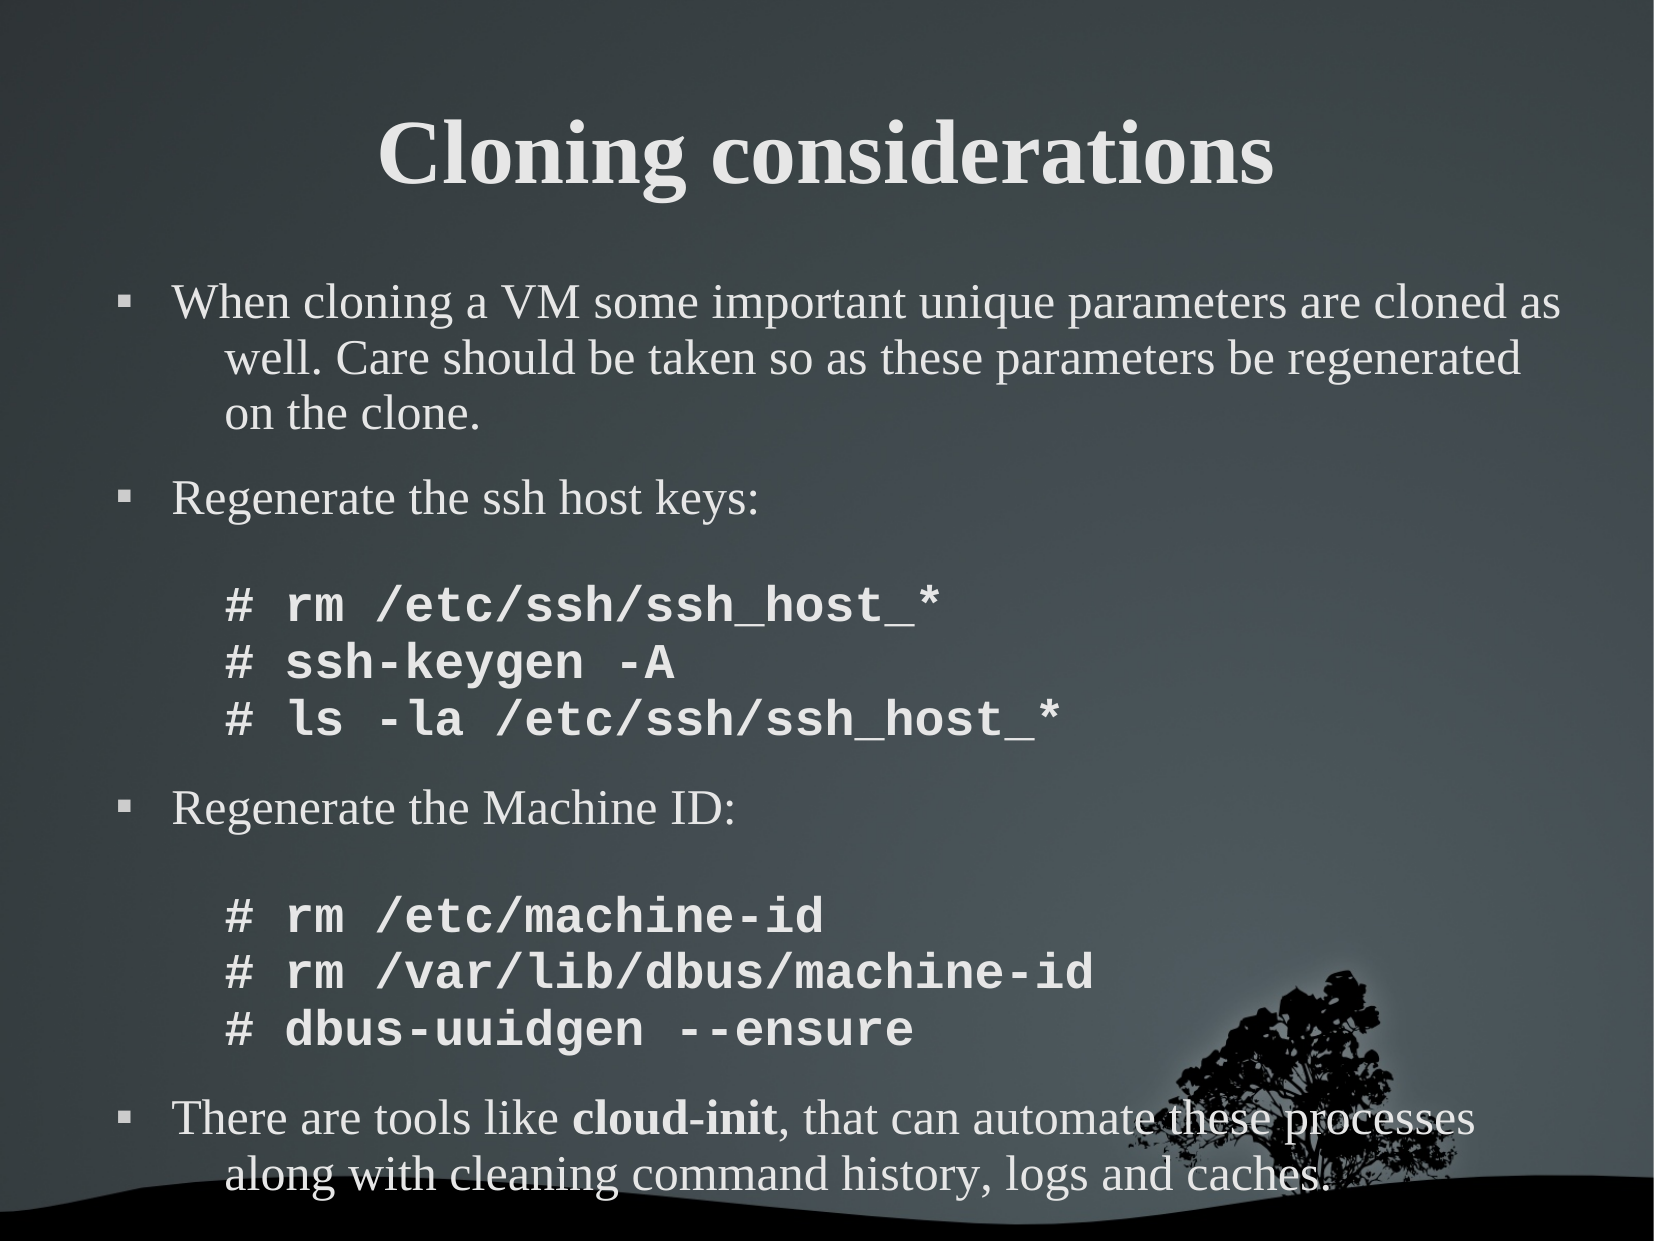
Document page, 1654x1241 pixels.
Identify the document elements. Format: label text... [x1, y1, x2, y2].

picture [0, 0, 1654, 1241]
title Cloning considerations [82, 49, 1571, 257]
list When cloning a VM some important unique parameters are cloned as well. Care should be taken so as these parameters be regenerated on the clone. Regenerate the ssh host keys: # rm /etc/ssh/ssh_host_* # ssh-keygen -A # ls -la /etc/ssh/ssh_host_* Regenerate the Machine ID: # rm /etc/machine-id # rm /var/lib/dbus/machine-id # dbus-uuidgen --ensure There are tools like cloud-init, that can automate these processes along with cleaning command history, logs and caches. [82, 274, 1571, 1201]
